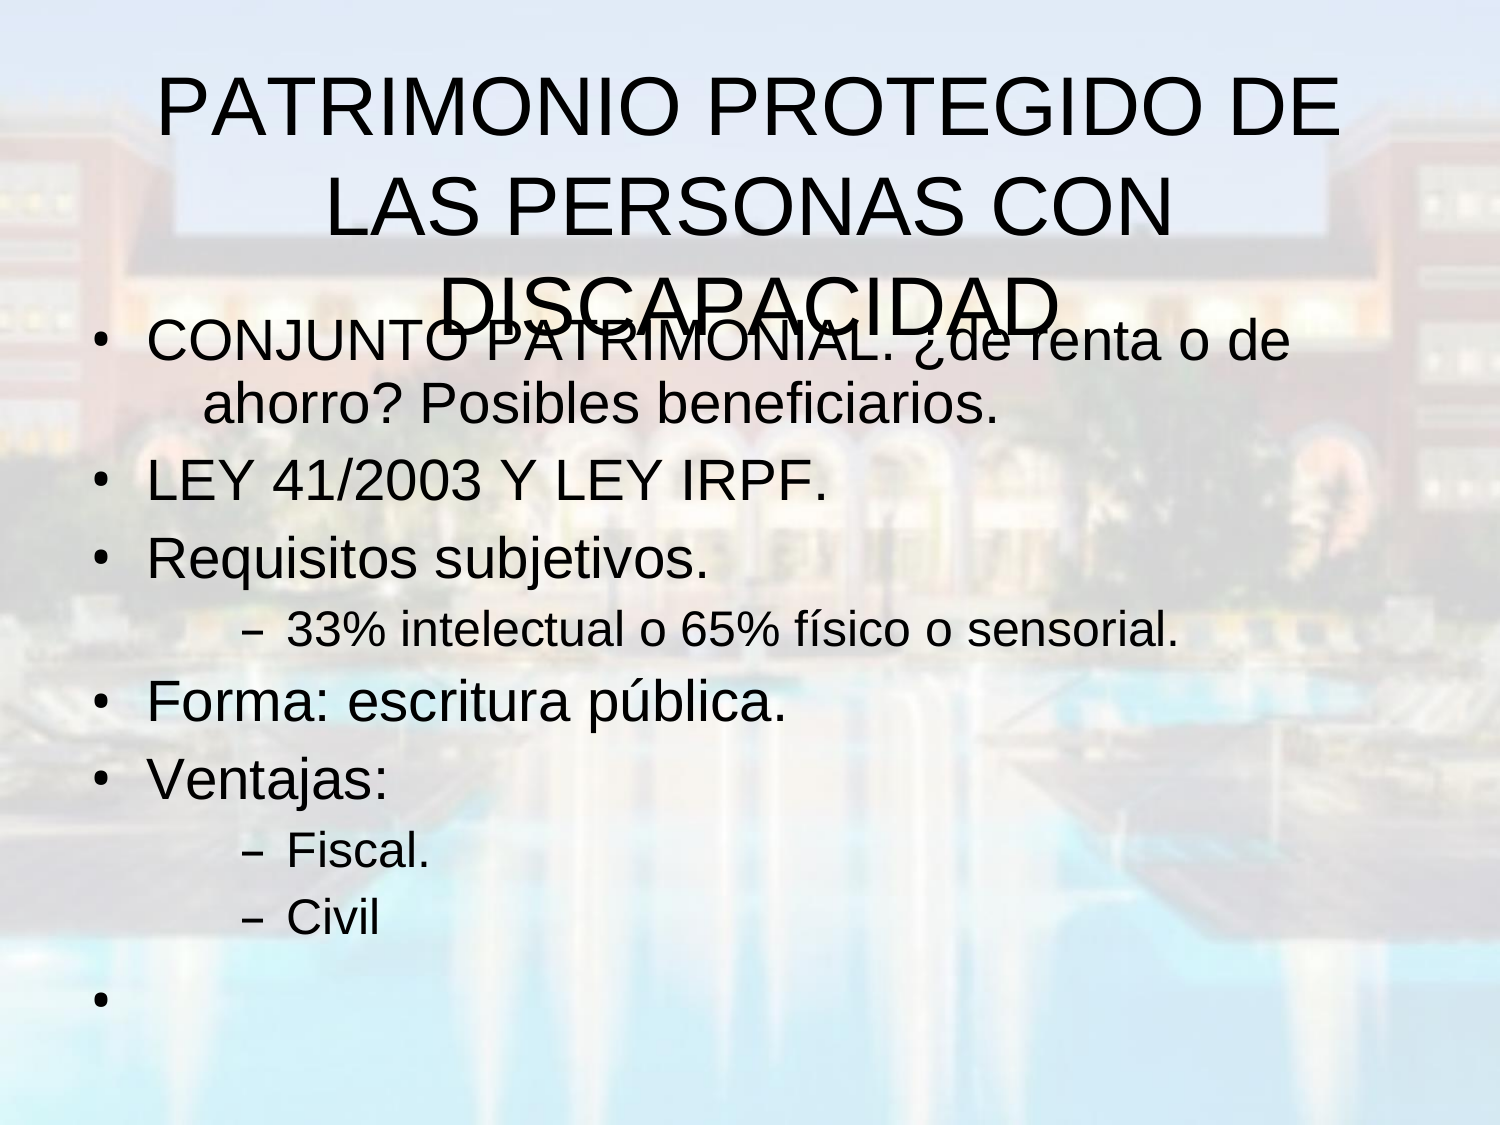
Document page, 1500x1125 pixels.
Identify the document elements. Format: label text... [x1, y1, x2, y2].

title PATRIMONIO PROTEGIDO DE LAS PERSONAS CON DISCAPACIDAD [75, 45, 1426, 233]
list CONJUNTO PATRIMONIAL. ¿de renta o de ahorro? Posibles beneficiarios. LEY 41/2003 Y LEY IRPF. Requisitos subjetivos. 33% intelectual o 65% físico o sensorial. Forma: escritura pública. Ventajas: Fiscal. Civil [75, 302, 1426, 1005]
